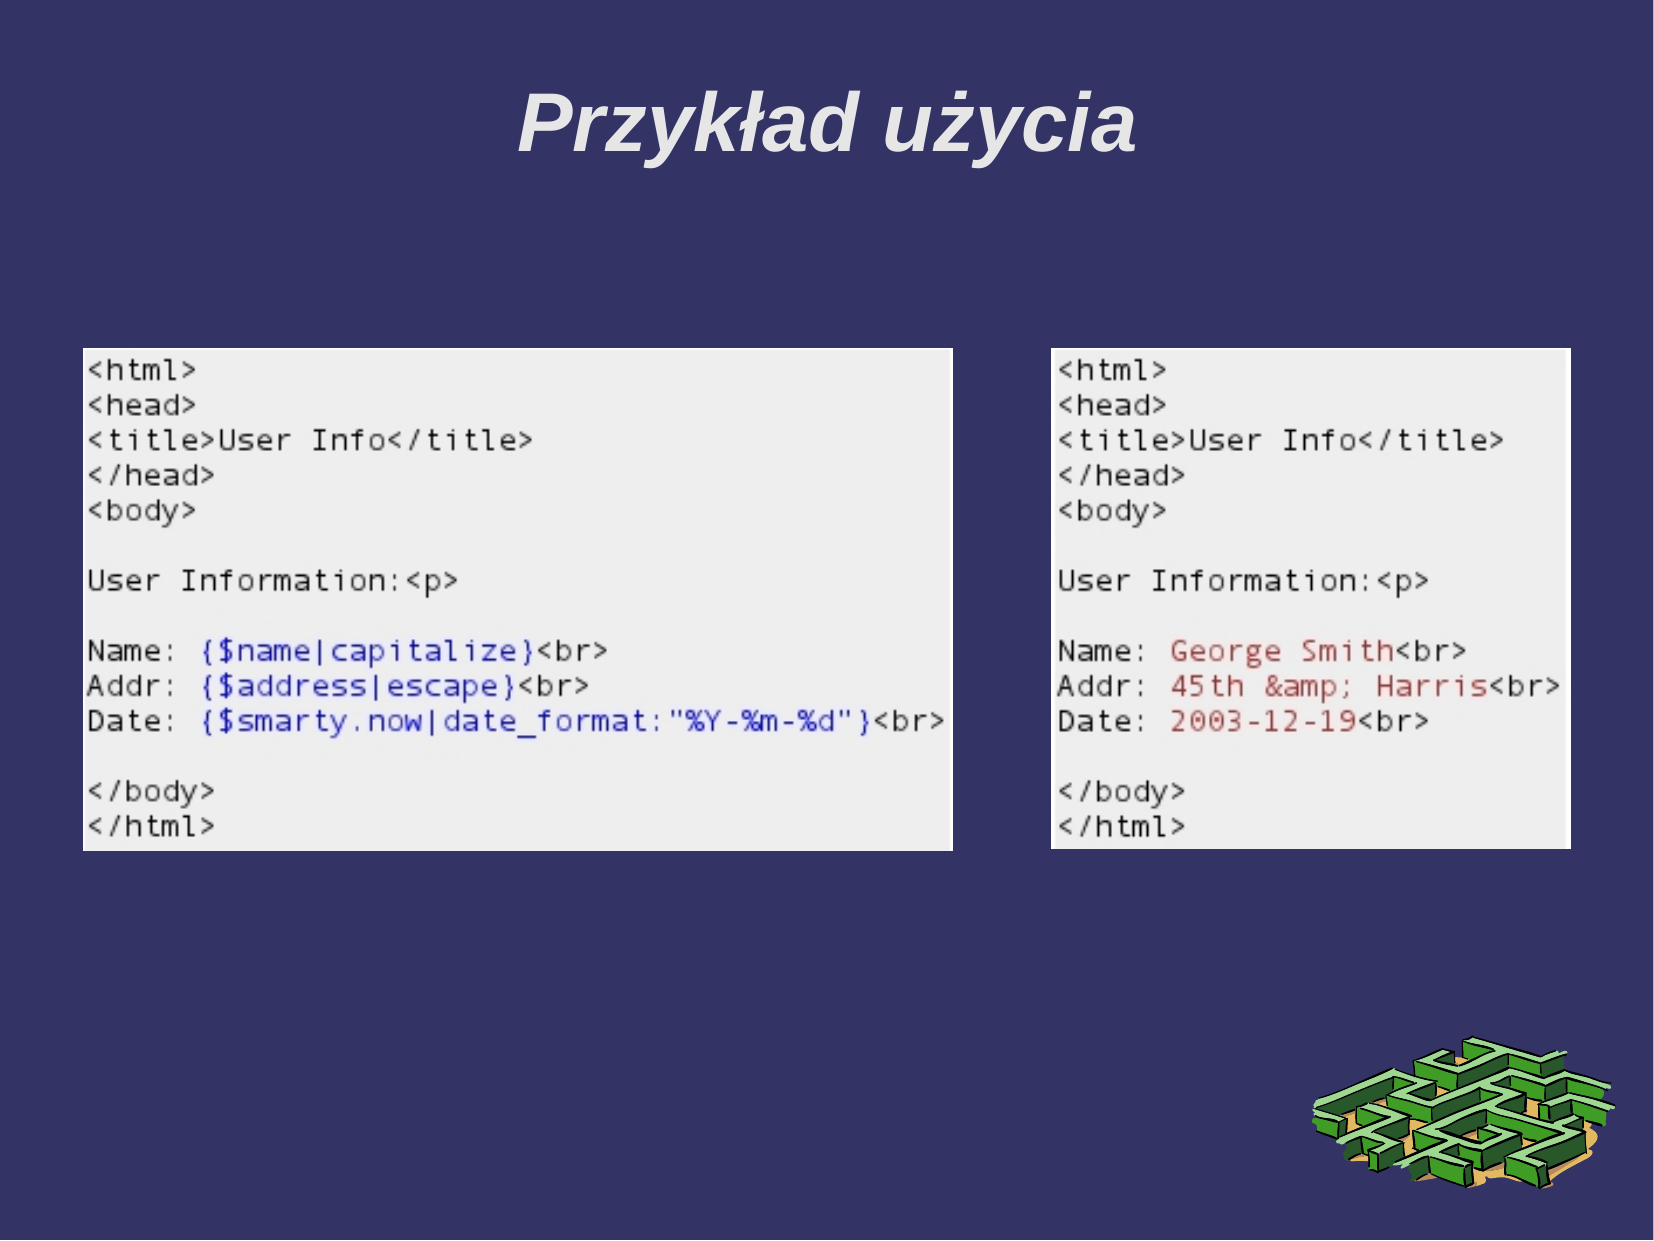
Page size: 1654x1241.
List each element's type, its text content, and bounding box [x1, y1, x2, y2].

picture [1051, 348, 1571, 849]
title Przykład użycia [121, 19, 1534, 227]
picture [83, 348, 953, 851]
